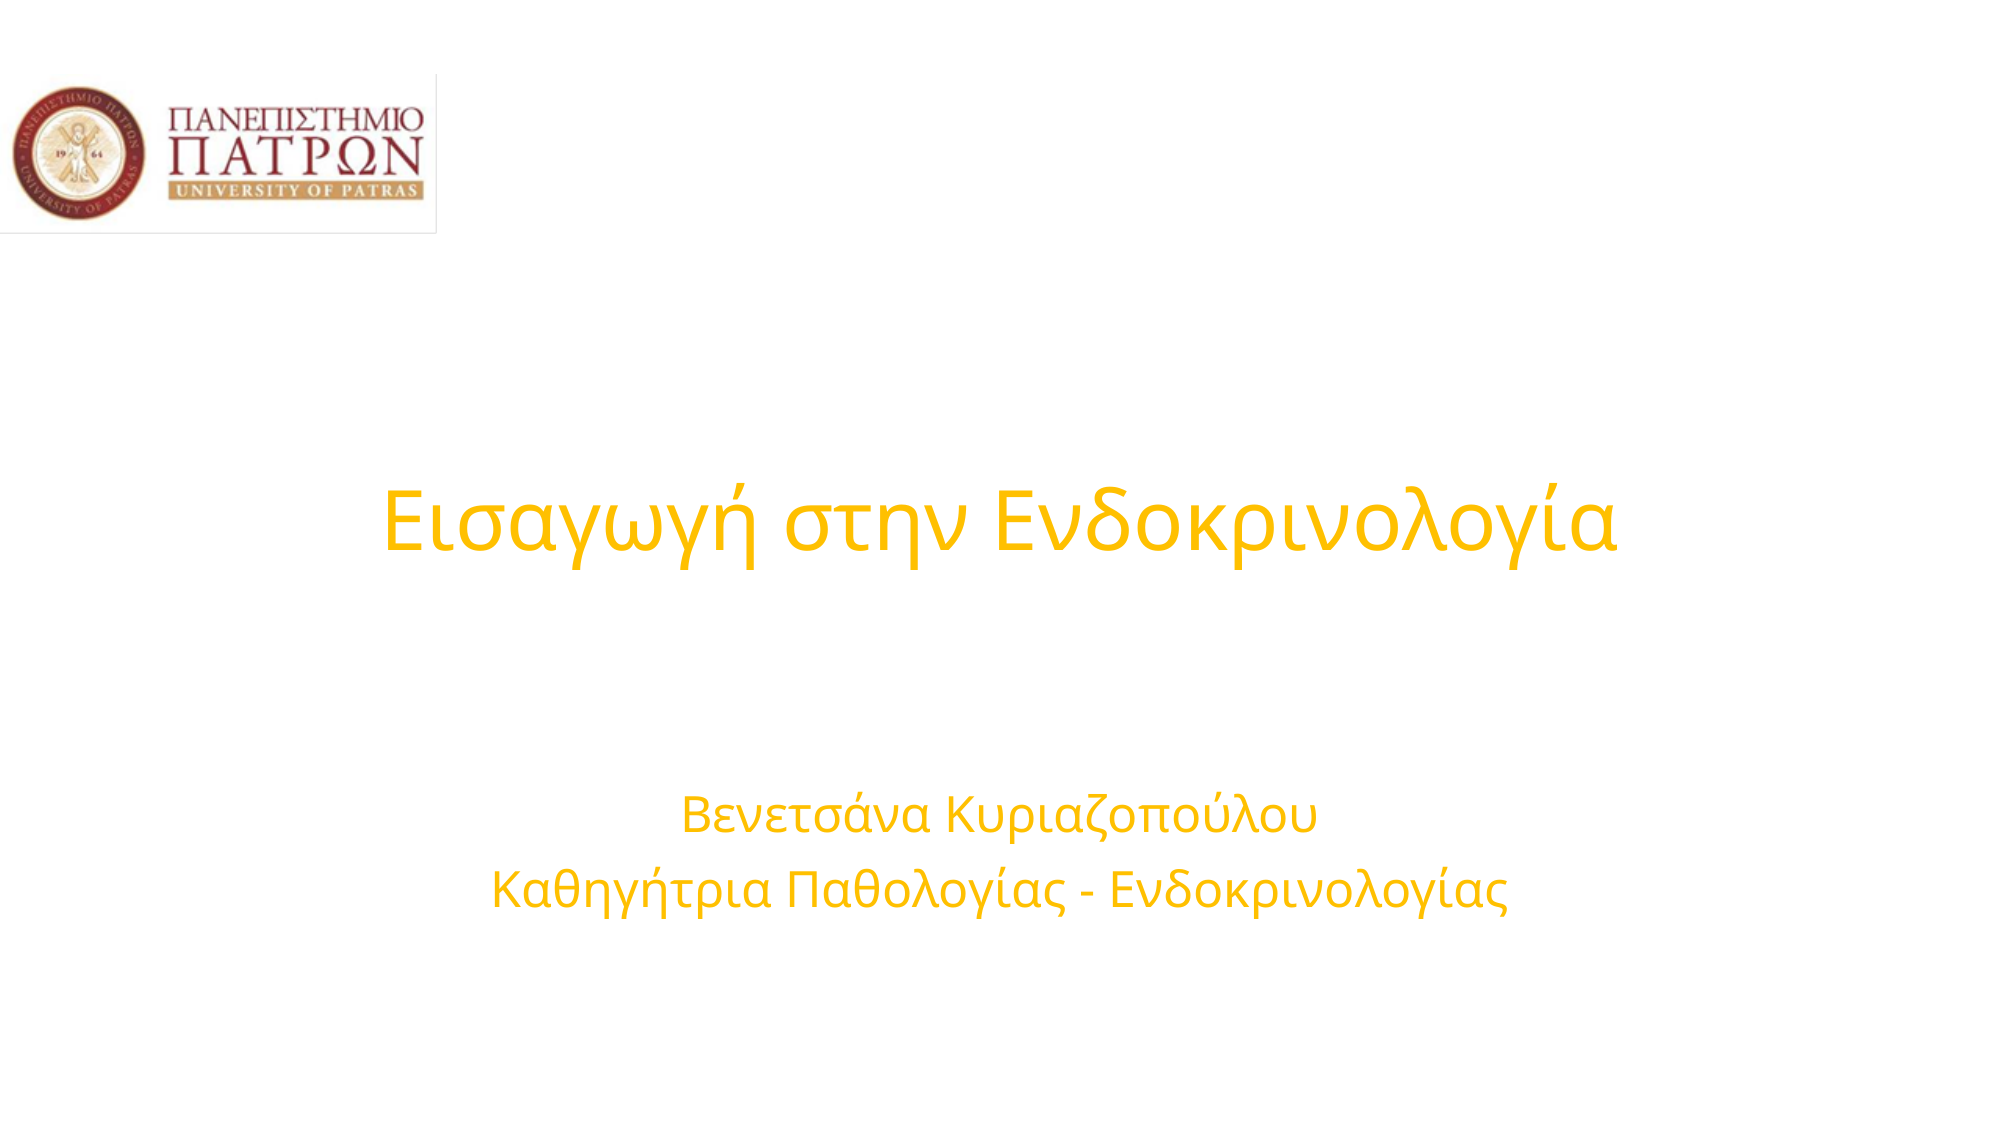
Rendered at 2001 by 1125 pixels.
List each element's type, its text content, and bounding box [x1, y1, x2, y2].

picture [0, 75, 438, 235]
subtitle Βενετσάνα Κυριαζοπούλου Καθηγήτρια Παθολογίας - Ενδοκρινολογίας [249, 781, 1750, 1031]
title Εισαγωγή στην Ενδοκρινολογία [249, 184, 1750, 576]
